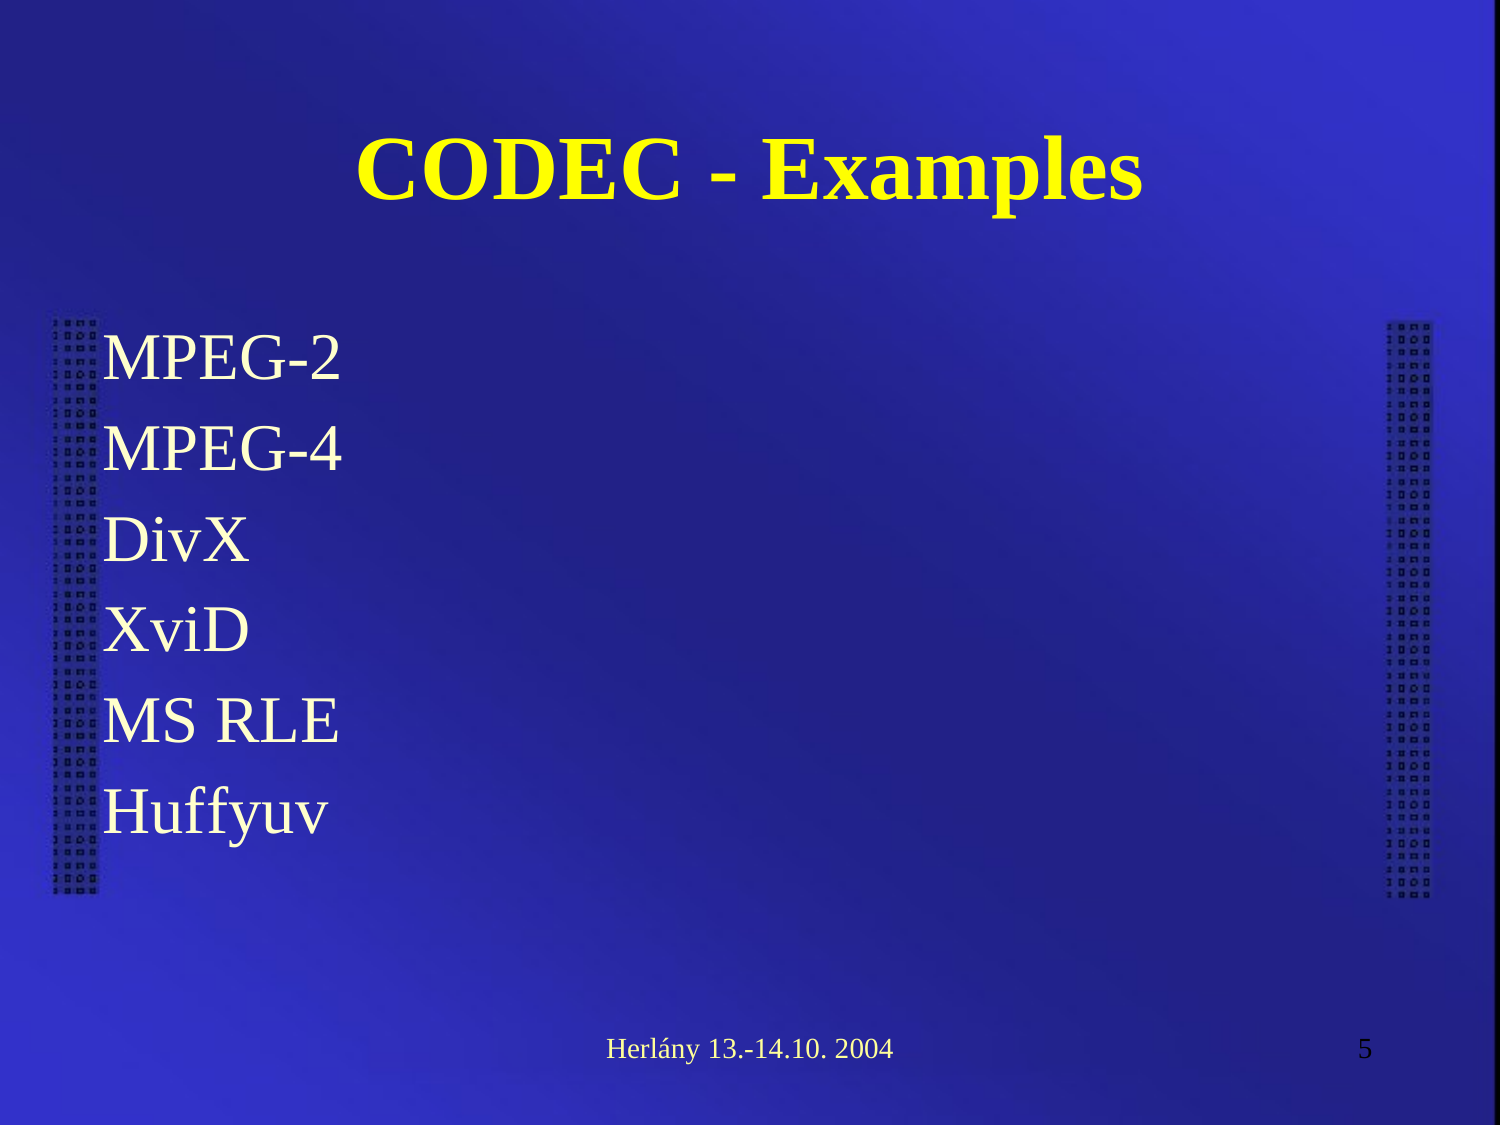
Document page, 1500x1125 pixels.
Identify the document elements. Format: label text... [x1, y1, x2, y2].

text_box Herlány 13.-14.10. 2004 [512, 1024, 988, 1073]
text_box 15 [1074, 1024, 1388, 1073]
picture [0, 0, 1500, 1125]
title CODEC - Examples [112, 74, 1388, 263]
list MPEG-2 MPEG-4 DivX XviD MS RLE Huffyuv [87, 312, 1438, 988]
